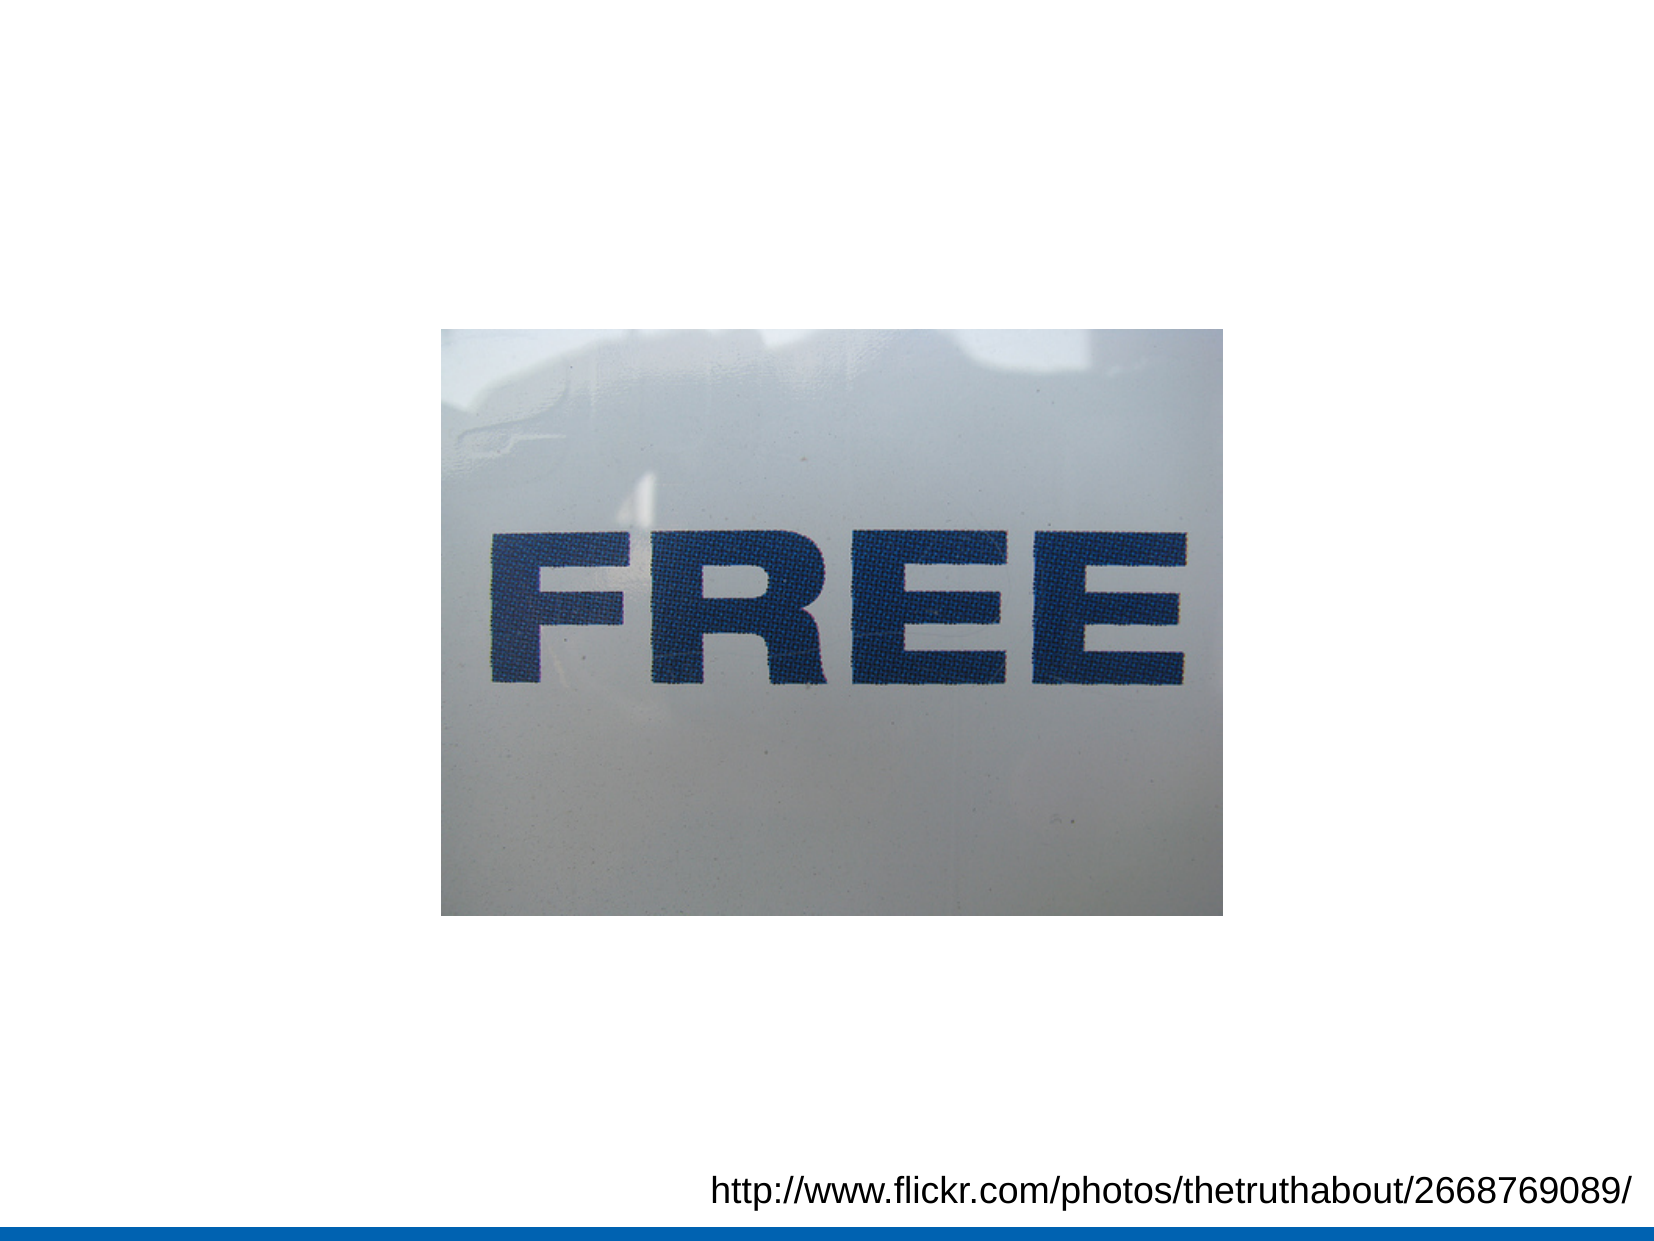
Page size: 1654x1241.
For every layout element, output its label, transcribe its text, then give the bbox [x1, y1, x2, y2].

text_box http://www.flickr.com/photos/thetruthabout/2668769089/ [695, 1162, 1654, 1220]
picture [441, 329, 1223, 916]
